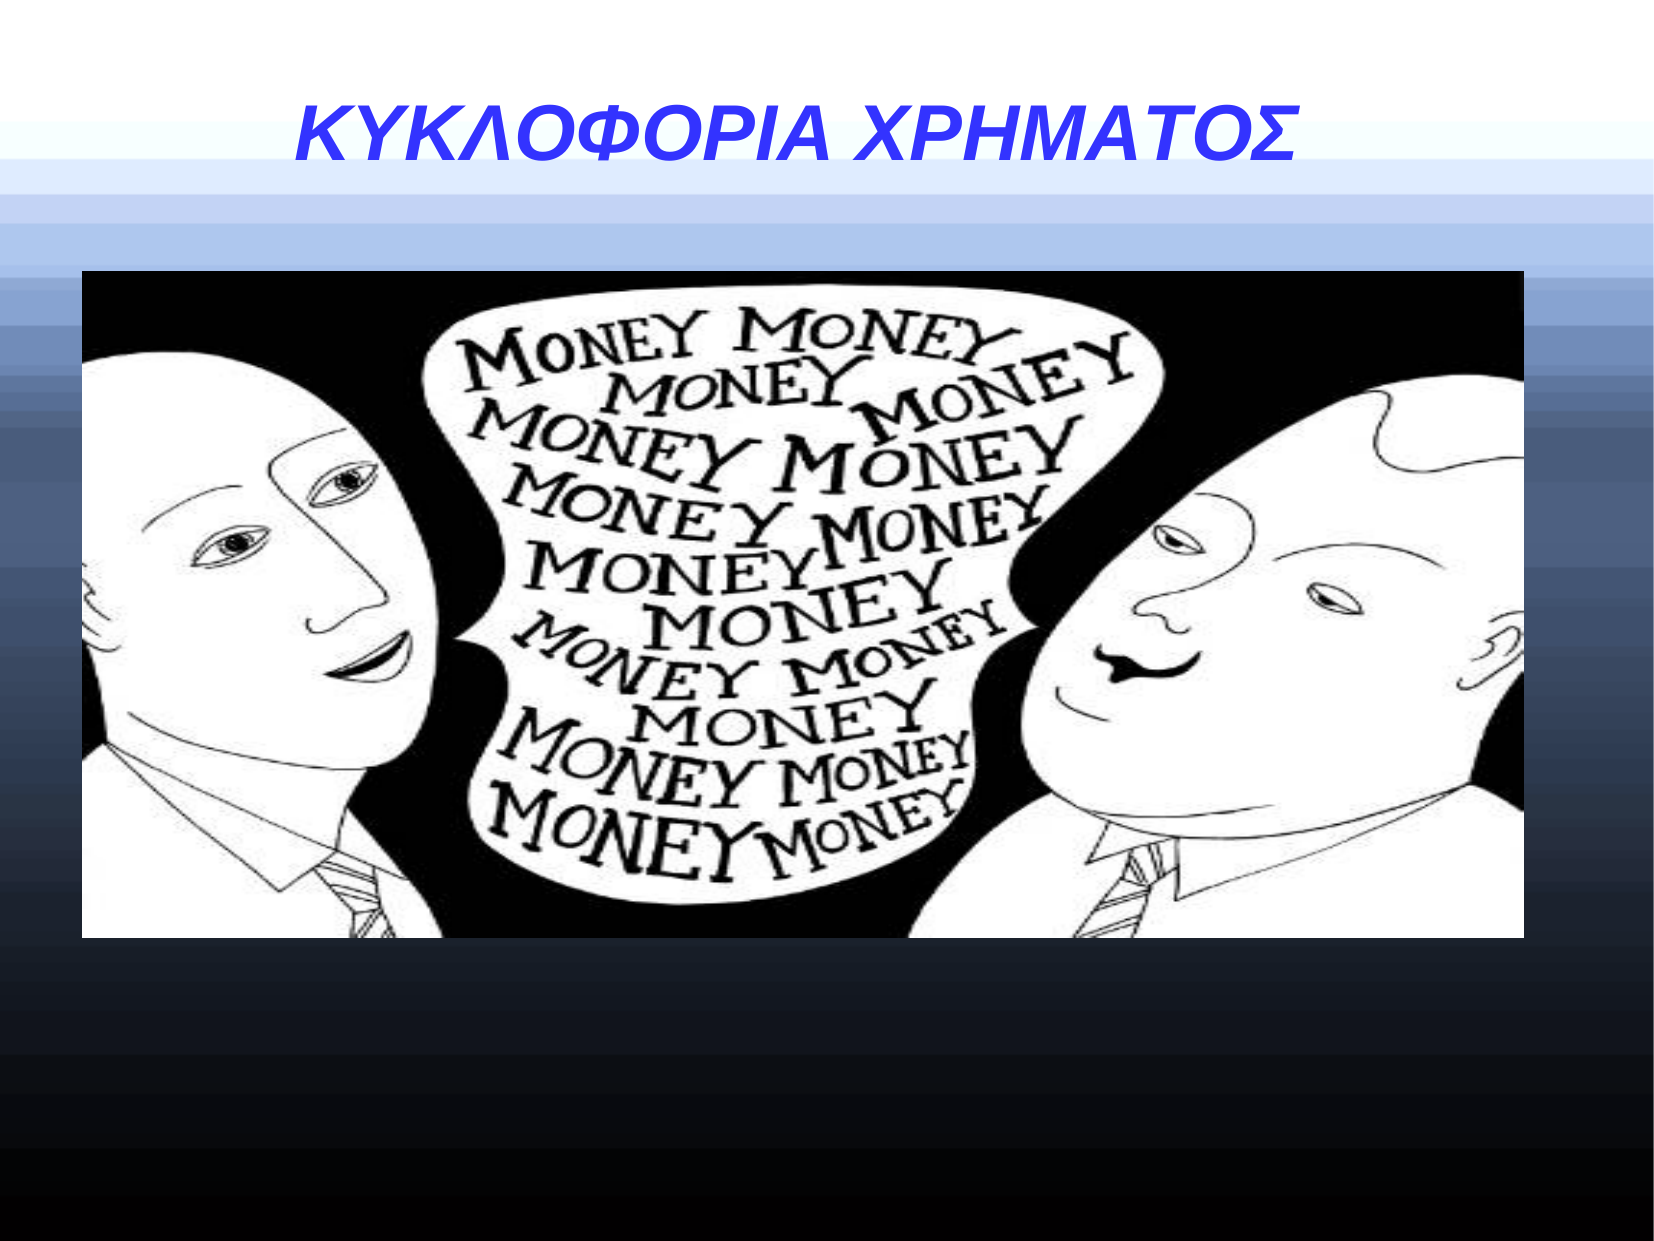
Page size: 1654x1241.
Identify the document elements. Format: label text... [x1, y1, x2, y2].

title ΚΥΚΛΟΦΟΡΙΑ ΧΡΗΜΑΤΟΣ [79, 42, 1515, 220]
picture [0, 0, 1654, 1241]
